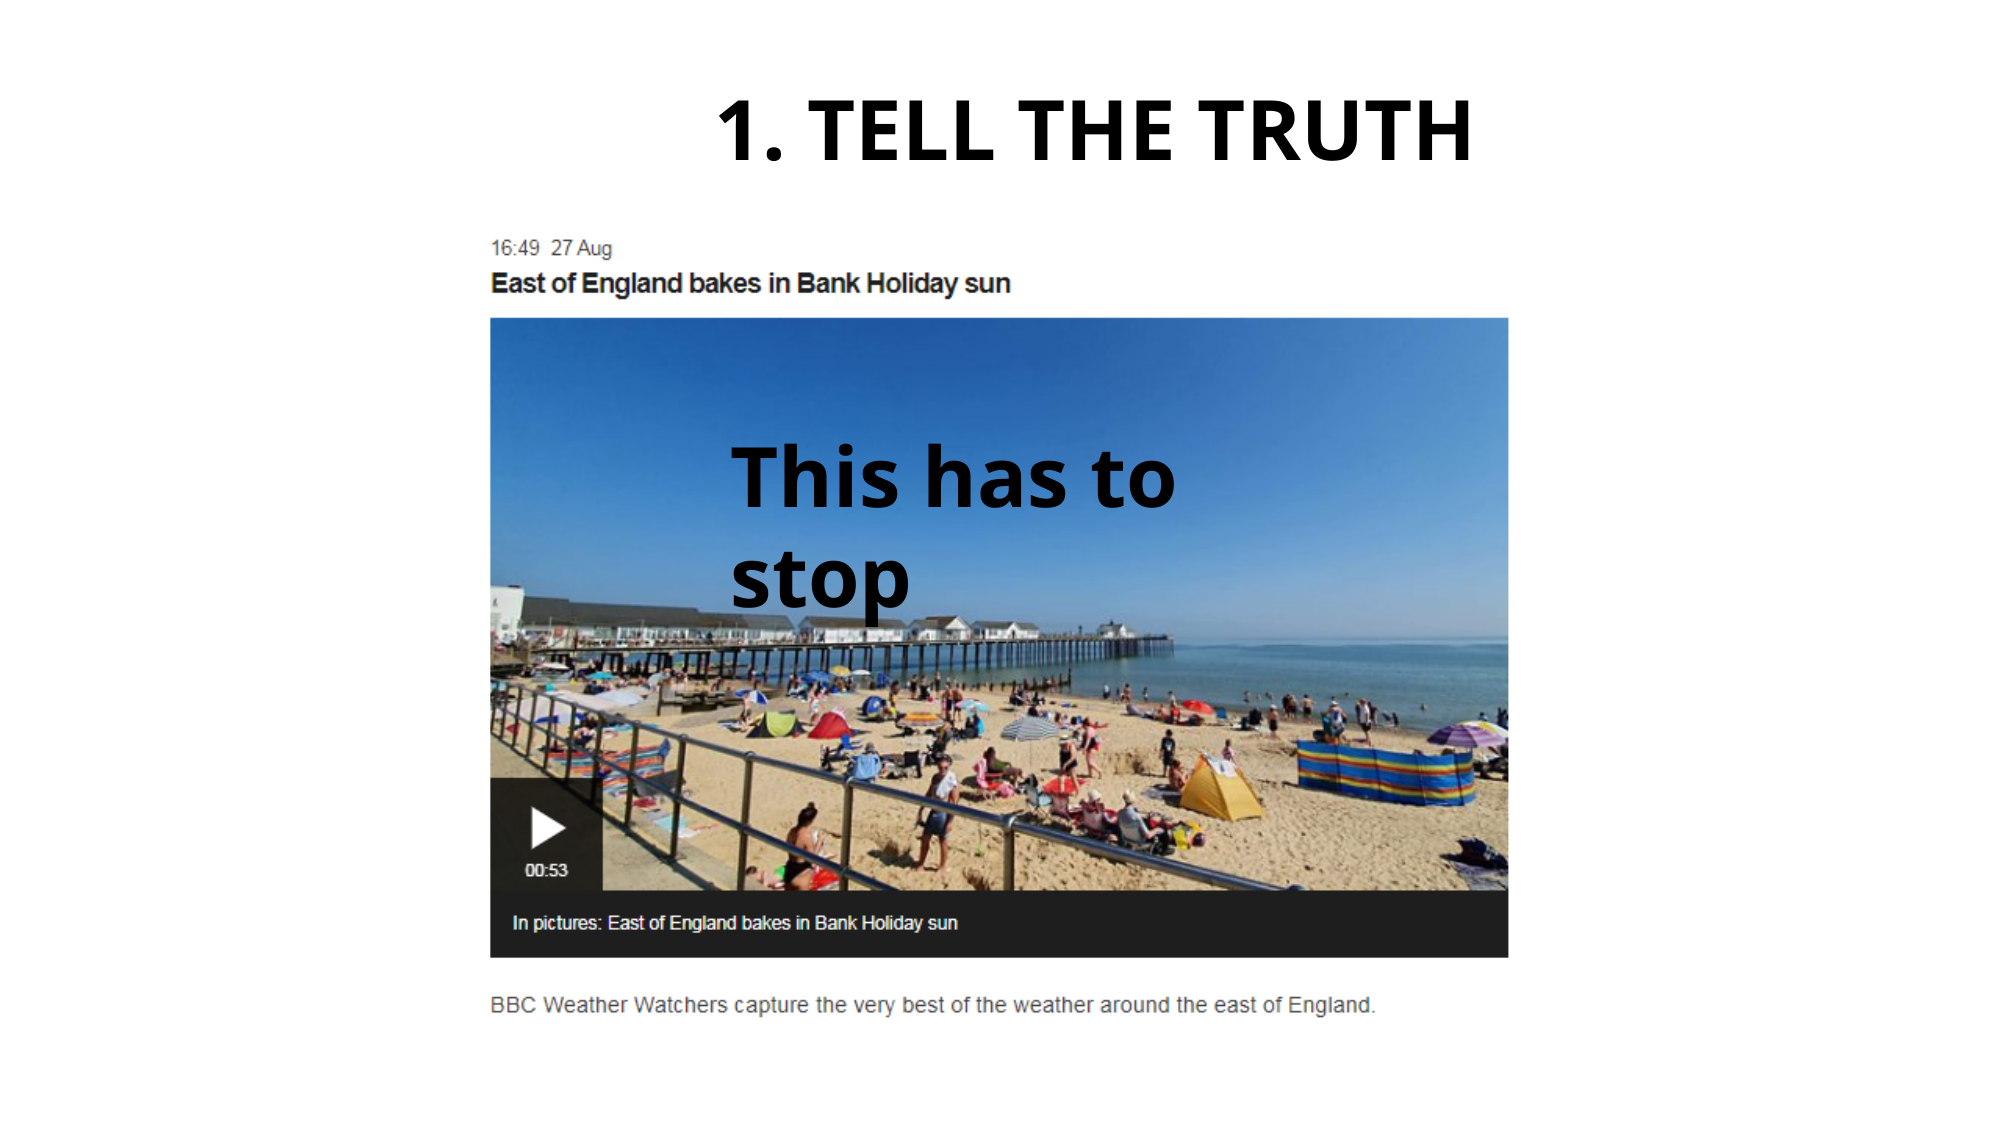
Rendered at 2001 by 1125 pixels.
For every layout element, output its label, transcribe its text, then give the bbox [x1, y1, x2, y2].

text_box 1. TELL THE TRUTH [699, 70, 1308, 187]
picture [453, 218, 1554, 1030]
text_box This has to stop [715, 416, 1245, 533]
